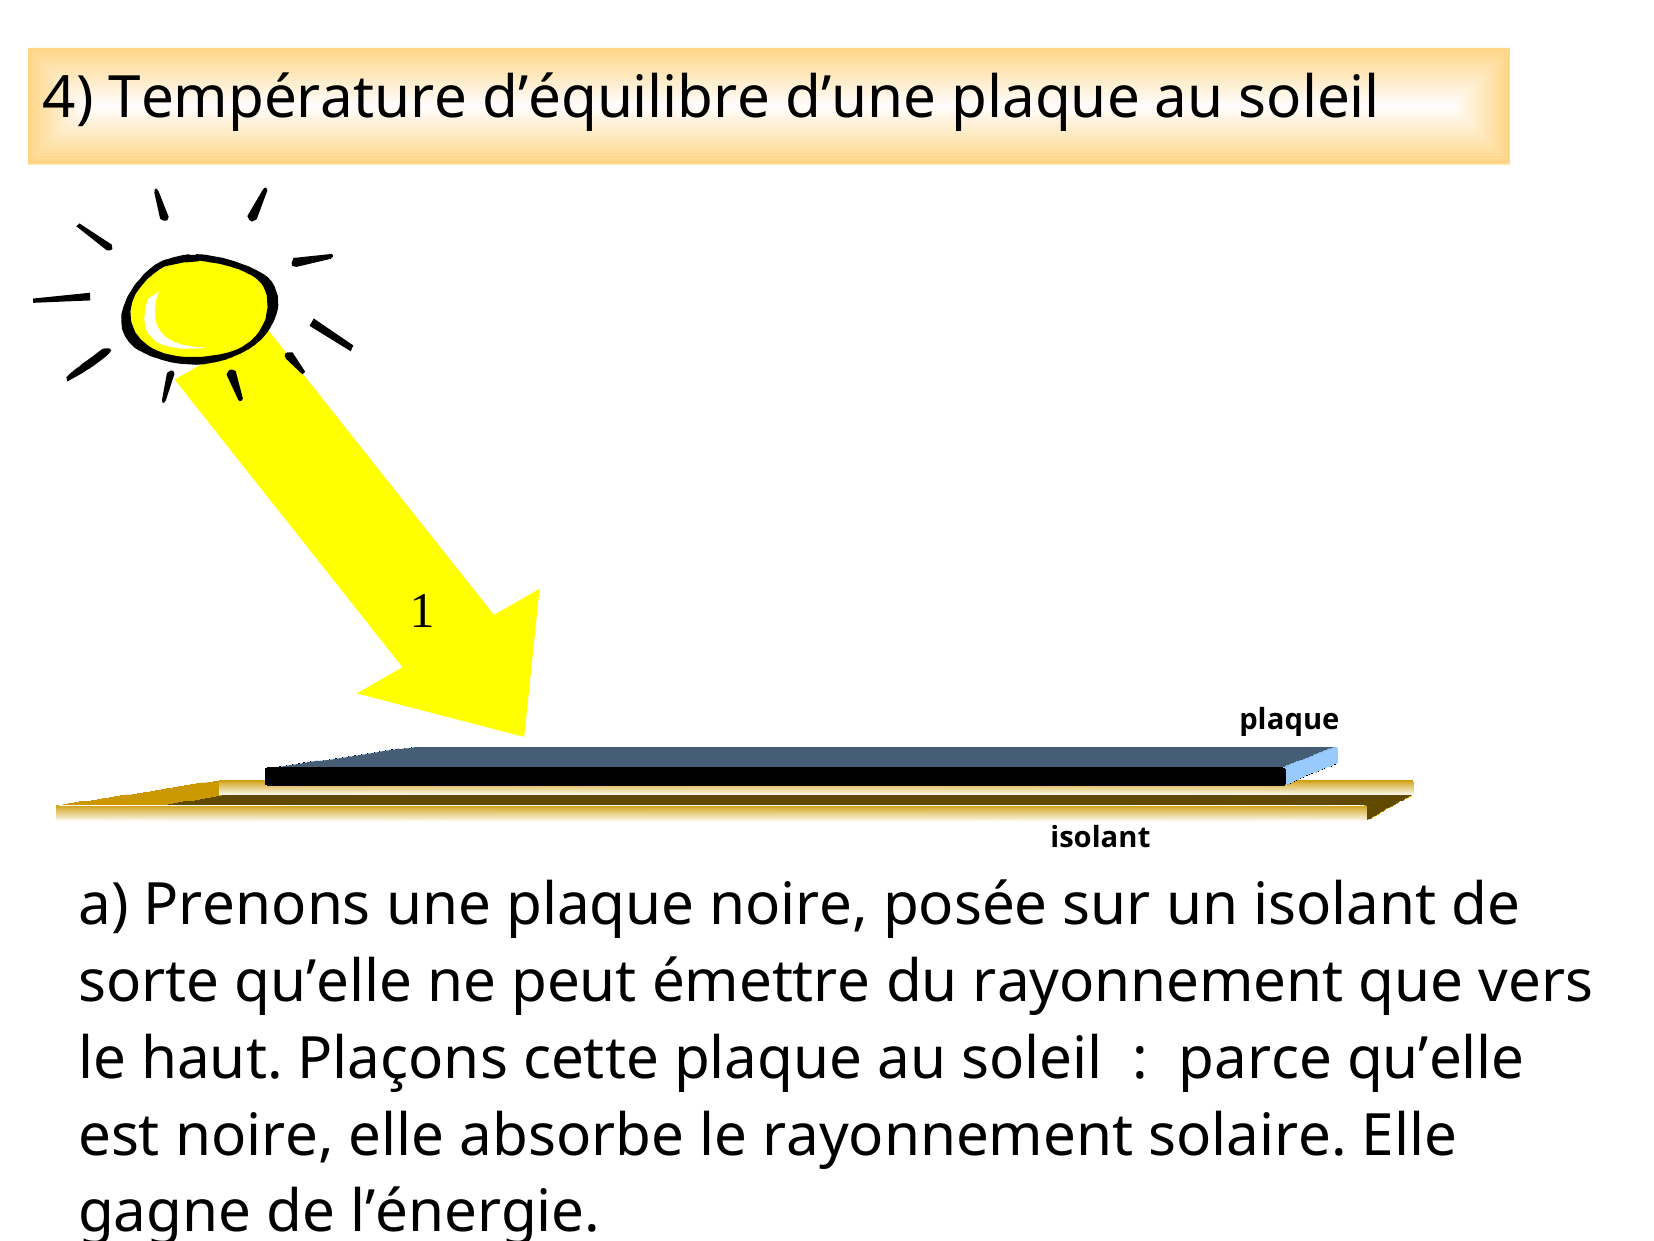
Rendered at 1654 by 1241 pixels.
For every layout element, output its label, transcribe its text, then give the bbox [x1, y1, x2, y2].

text_box [247, 187, 268, 222]
text_box [32, 292, 91, 303]
text_box a) Prenons une plaque noire, posée sur un isolant de sorte qu’elle ne peut émettre du rayonnement que vers le haut. Plaçons cette plaque au soleil : parce qu’elle est noire, elle absorbe le rayonnement solaire. Elle gagne de l’énergie. [63, 855, 1615, 1210]
text_box [27, 47, 1511, 165]
text_box [76, 223, 113, 251]
text_box [309, 318, 354, 352]
text_box 1 [409, 575, 445, 645]
text_box [66, 348, 112, 382]
text_box 4) Température d’équilibre d’une plaque au soleil [27, 47, 1510, 164]
picture [44, 737, 1429, 832]
text_box [121, 254, 540, 737]
text_box isolant [1035, 808, 1288, 884]
text_box [154, 188, 169, 221]
text_box plaque [1224, 690, 1477, 766]
text_box [291, 254, 333, 267]
